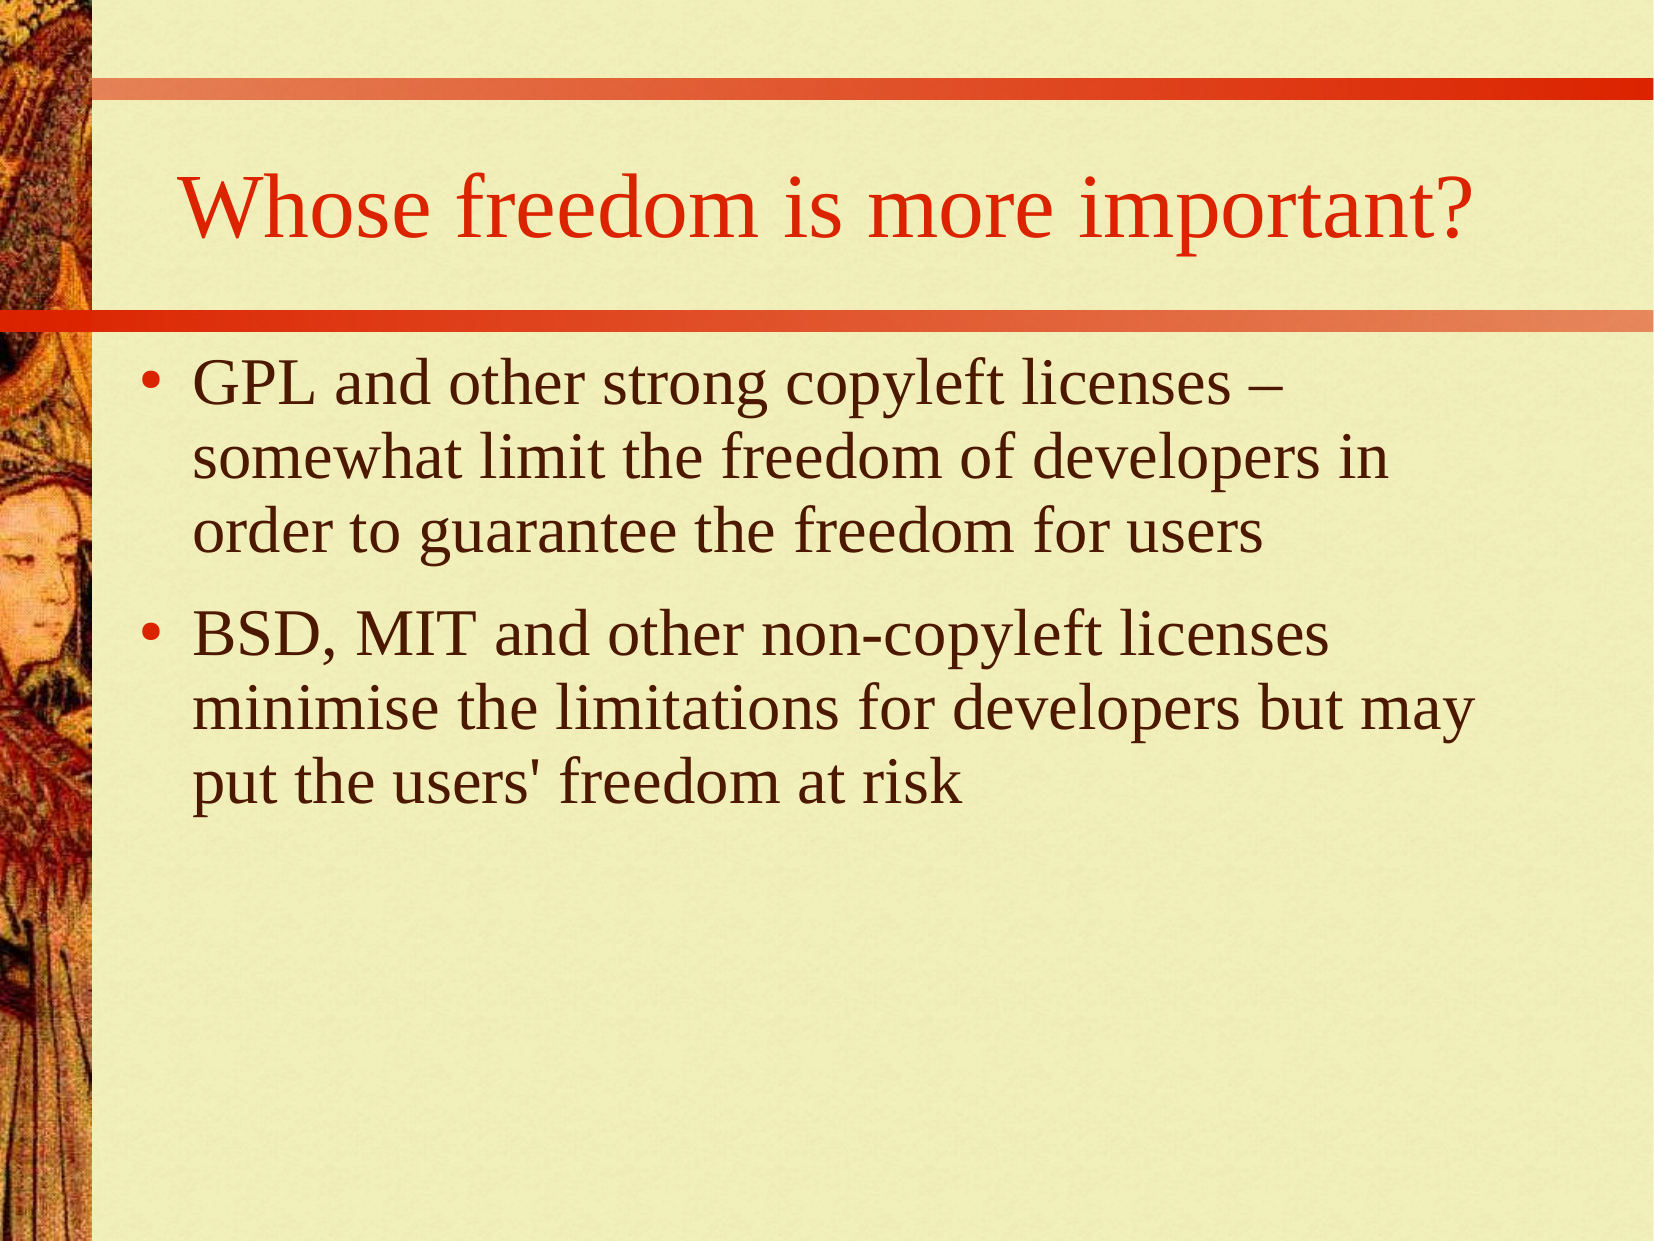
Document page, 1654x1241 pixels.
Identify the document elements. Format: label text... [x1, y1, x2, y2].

list GPL and other strong copyleft licenses – somewhat limit the freedom of developers in order to guarantee the freedom for users BSD, MIT and other non-copyleft licenses minimise the limitations for developers but may put the users' freedom at risk [121, 344, 1534, 1127]
picture [0, 332, 1654, 1241]
title Whose freedom is more important? [121, 102, 1534, 311]
picture [0, 0, 1654, 310]
